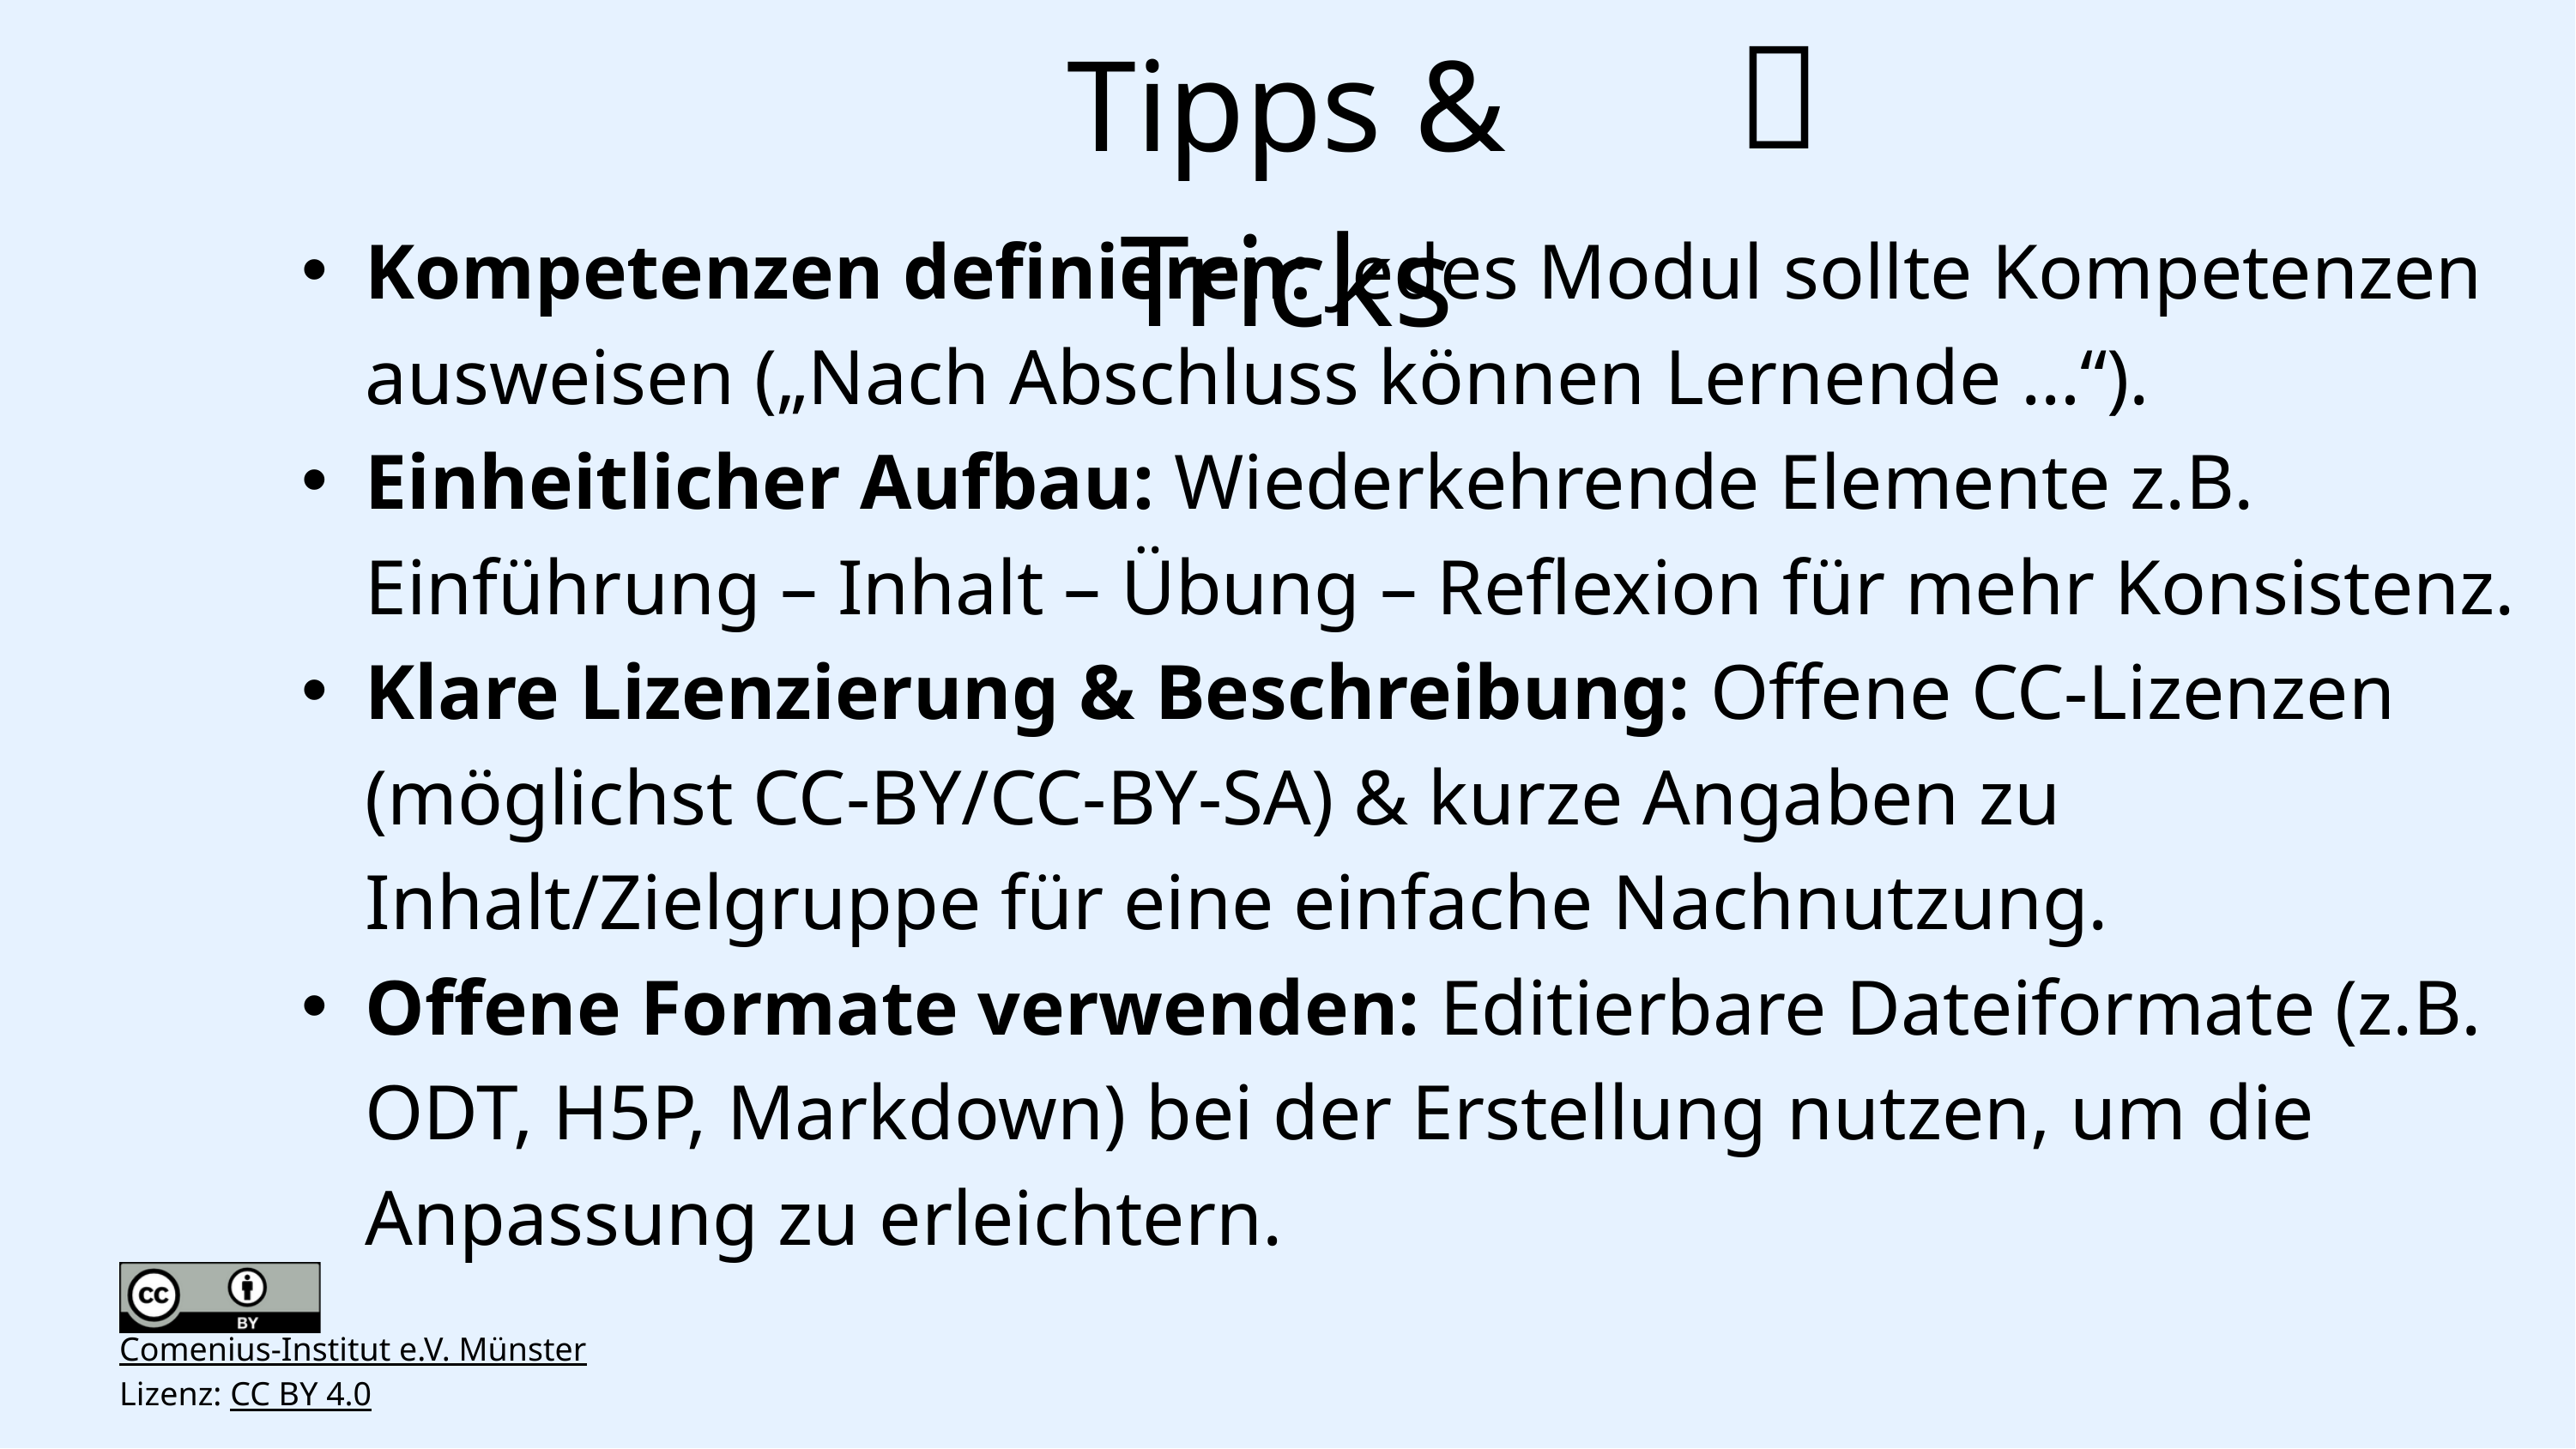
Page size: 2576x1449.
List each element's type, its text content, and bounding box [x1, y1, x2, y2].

text_box [119, 1262, 321, 1327]
text_box 💡 [1681, 0, 1878, 171]
text_box Comenius-Institut e.V. Münster Lizenz: CC BY 4.0 [119, 1327, 1378, 1416]
text_box Kompetenzen definieren: Jedes Modul sollte Kompetenzen ausweisen („Nach Abschluss können Lernende …“). Einheitlicher Aufbau: Wiederkehrende Elemente z.B. Einführung – Inhalt – Übung – Reflexion für mehr Konsistenz. Klare Lizenzierung & Beschreibung: Offene CC-Lizenzen (möglichst CC-BY/CC-BY-SA) & kurze Angaben zu Inhalt/Zielgruppe für eine einfache Nachnutzung. Offene Formate verwenden: Editierbare Dateiformate (z.B. ODT, H5P, Markdown) bei der Erstellung nutzen, um die Anpassung zu erleichtern. [237, 208, 2575, 1355]
text_box Tipps & Tricks [934, 1, 1639, 171]
